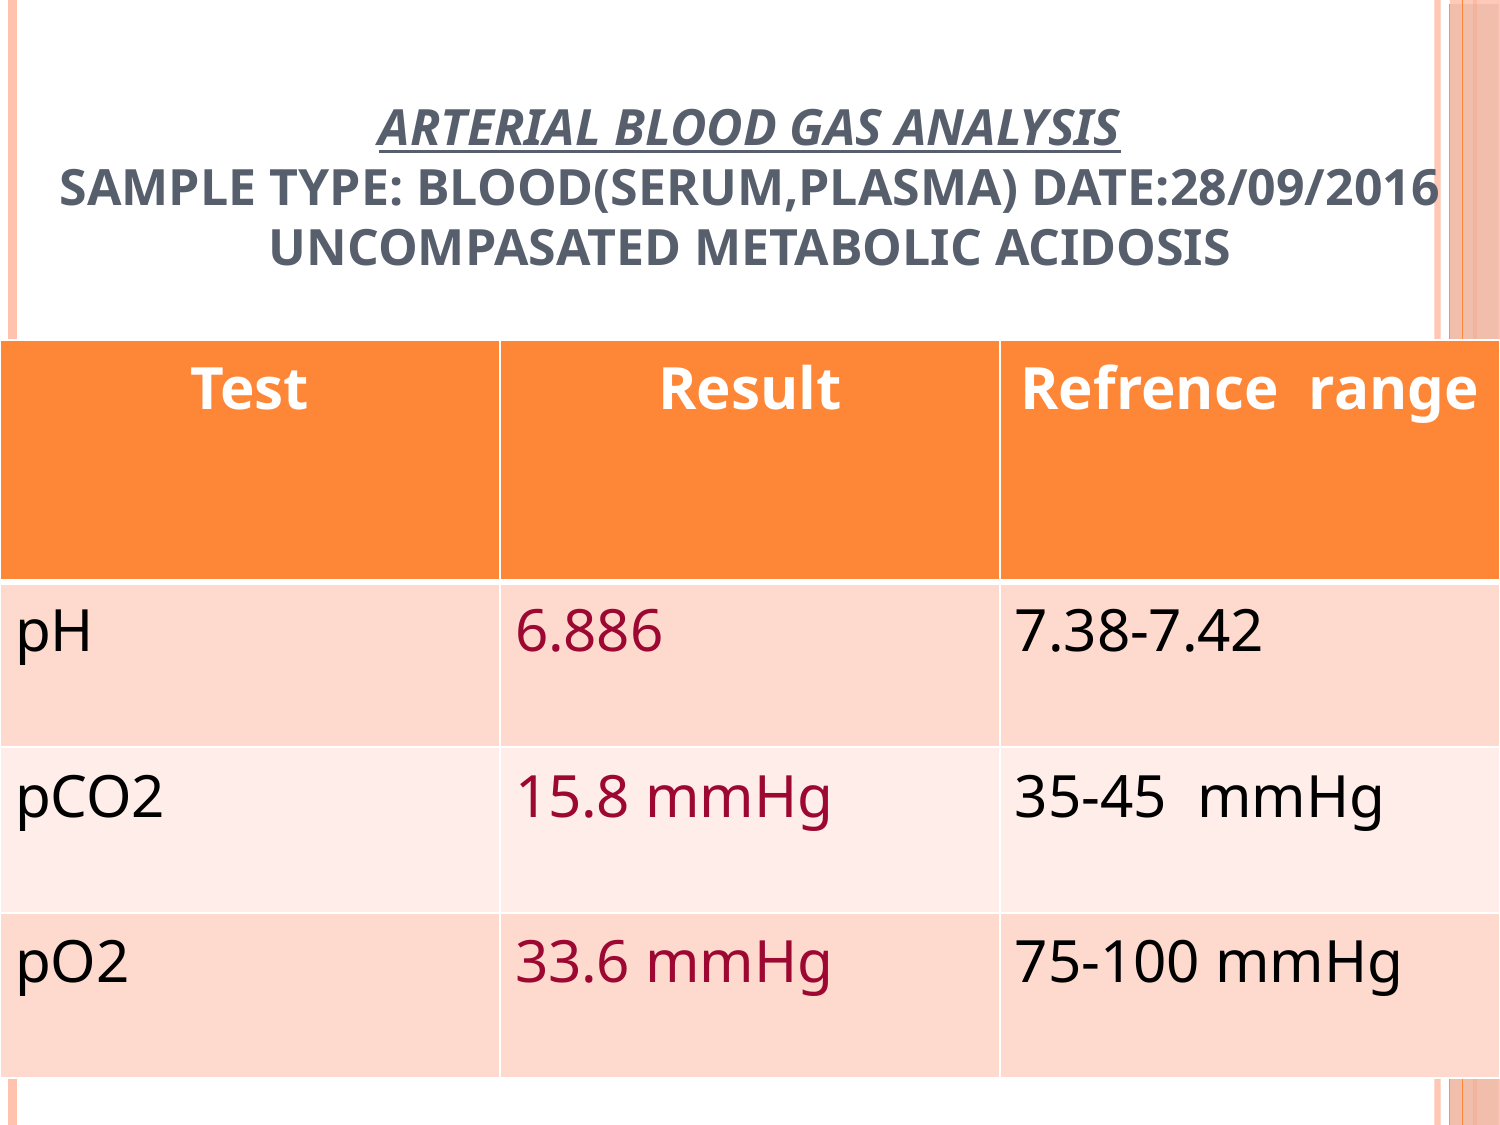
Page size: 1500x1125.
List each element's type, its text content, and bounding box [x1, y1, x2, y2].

title ARTERIAL BLOOD GAS ANALYSIS sample type: blood(serum,plasma) date:28/09/2016 Uncompasated metabolic acidosis [0, 35, 1500, 339]
table_cell pCO2 [1, 748, 499, 912]
table_header Refrence range [1001, 341, 1499, 579]
table_cell 35-45 mmHg [1001, 748, 1499, 912]
table_cell 6.886 [501, 585, 999, 746]
table_cell 7.38-7.42 [1001, 585, 1499, 746]
table_cell 75-100 mmHg [1001, 914, 1499, 1077]
table_cell pO2 [1, 914, 499, 1077]
table_cell 33.6 mmHg [501, 914, 999, 1077]
table_cell pH [1, 585, 499, 746]
table_cell 15.8 mmHg [501, 748, 999, 912]
table_header Test [1, 341, 499, 579]
table_header Result [501, 341, 999, 579]
